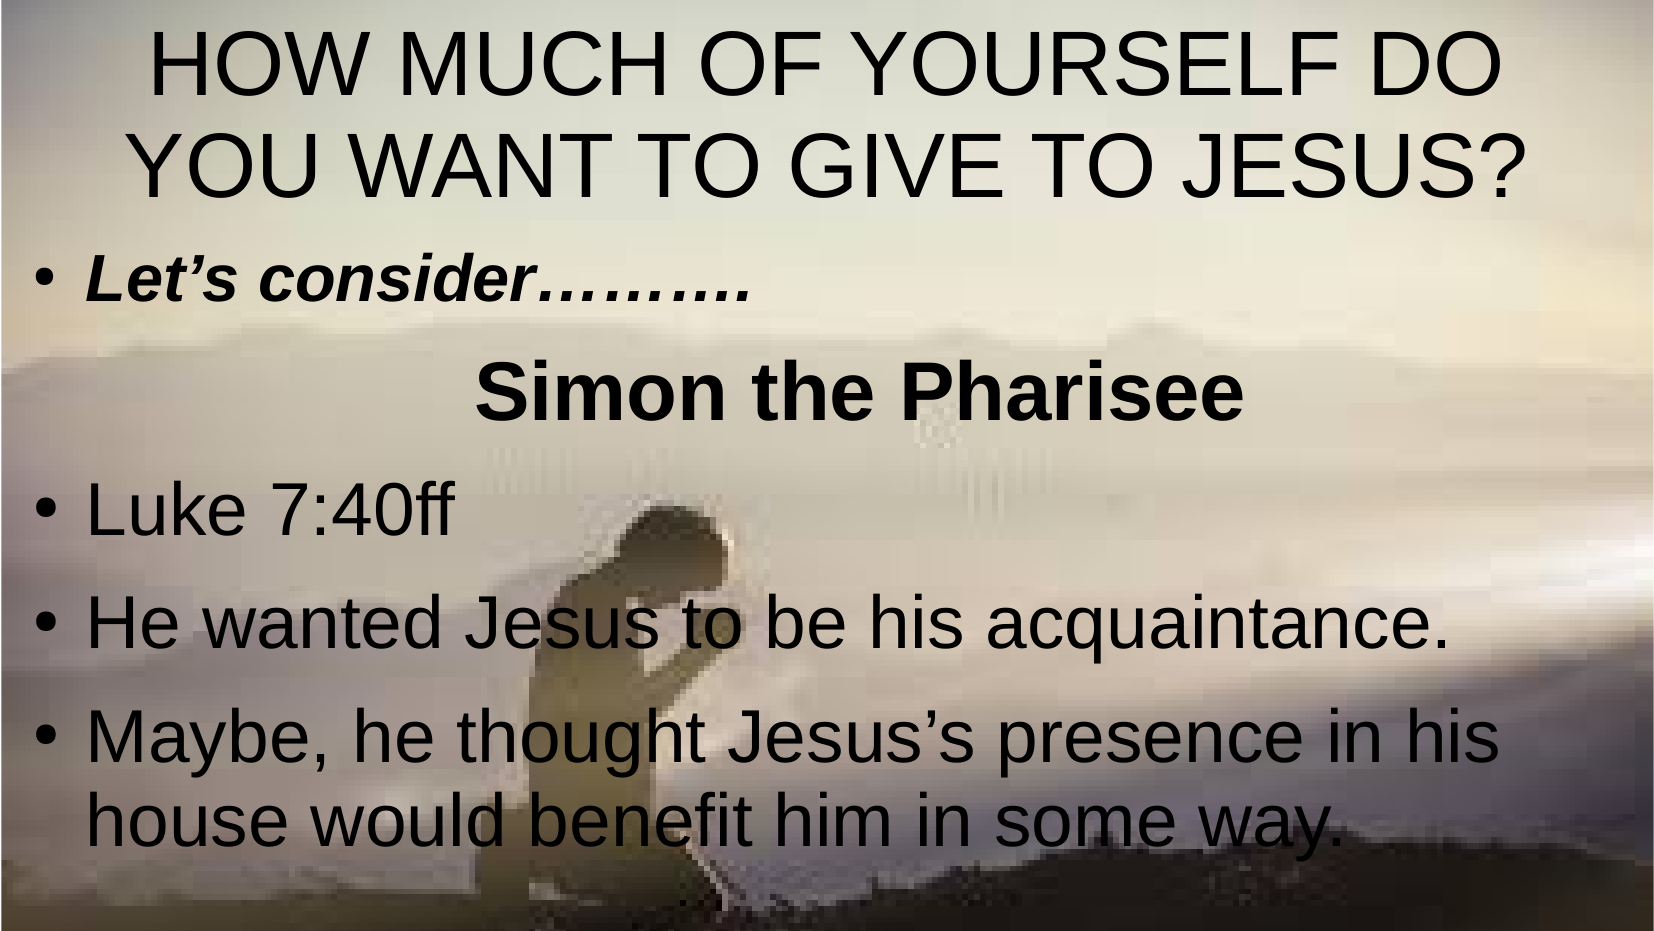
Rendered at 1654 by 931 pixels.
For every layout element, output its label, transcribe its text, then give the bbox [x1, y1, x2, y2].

picture [1, 0, 1654, 931]
title HOW MUCH OF YOURSELF DO YOU WANT TO GIVE TO JESUS? [82, 12, 1571, 218]
list Let’s consider………. Simon the Pharisee Luke 7:40ff He wanted Jesus to be his acquaintance. Maybe, he thought Jesus’s presence in his house would benefit him in some way. [15, 240, 1636, 931]
